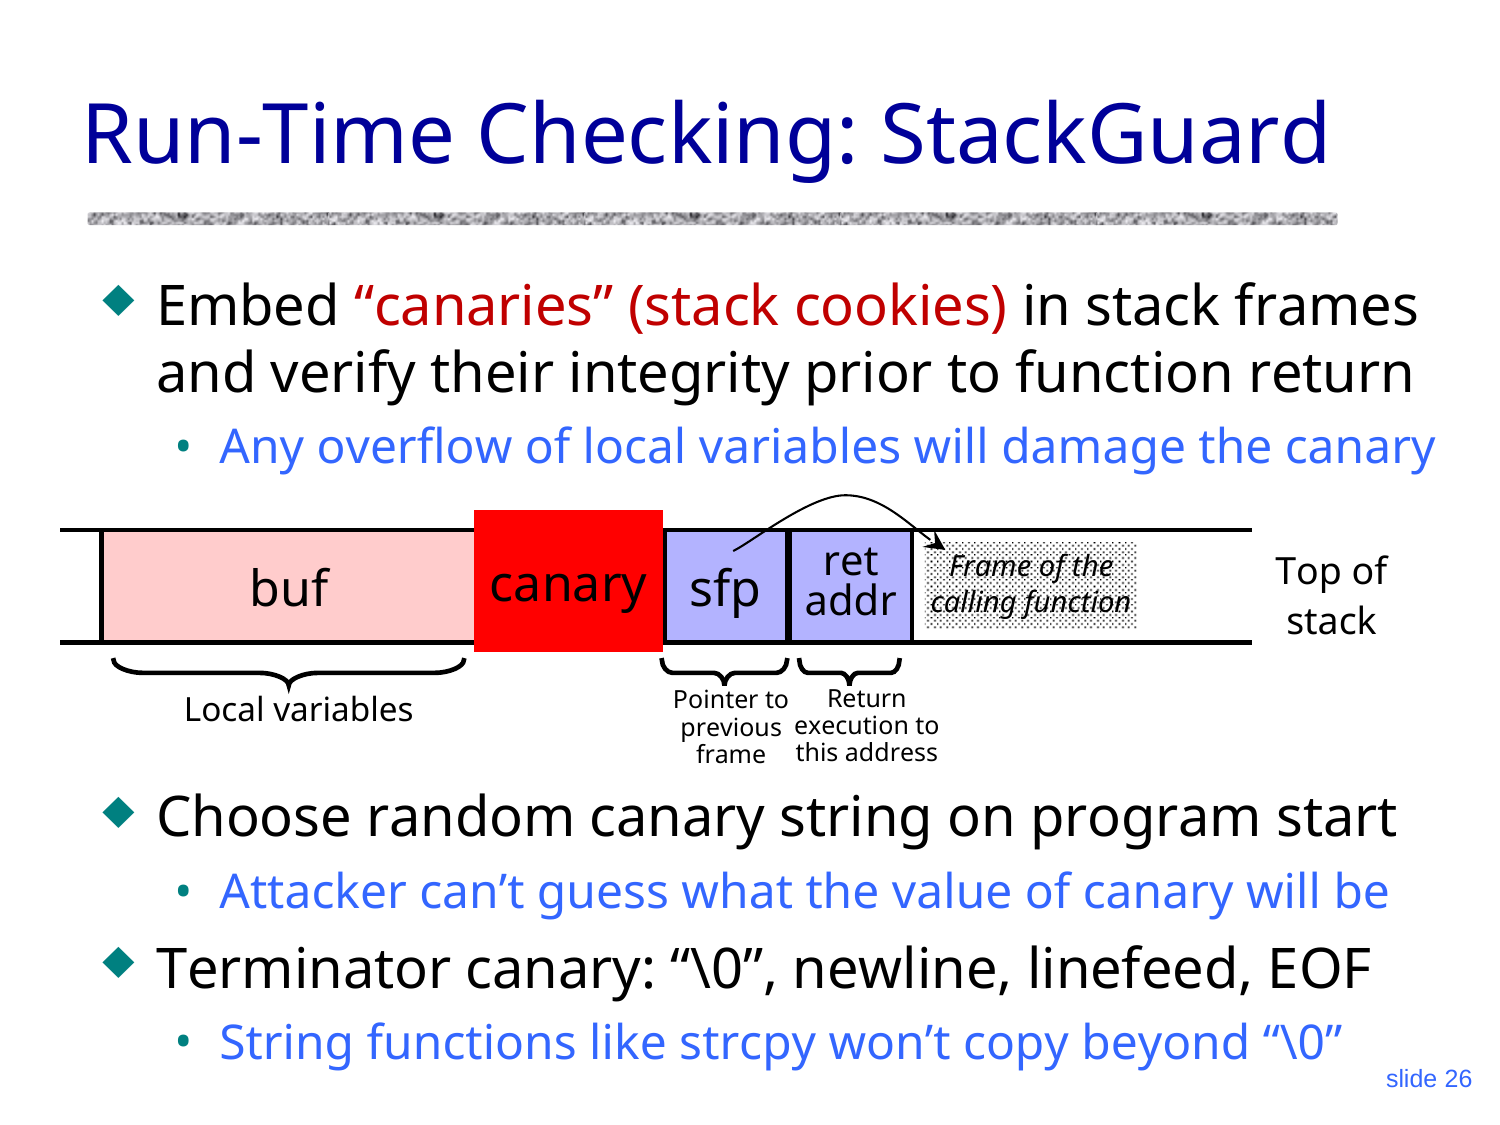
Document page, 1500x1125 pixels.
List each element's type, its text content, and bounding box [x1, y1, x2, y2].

text_box Frame of the calling function [924, 542, 1138, 630]
text_box Pointer to previous frame [625, 684, 805, 776]
text_box sfp [664, 529, 787, 643]
text_box canary [476, 512, 662, 650]
title Run-Time Checking: StackGuard [66, 37, 1418, 188]
text_box Top of stack [1236, 544, 1403, 651]
picture [87, 212, 1338, 226]
text_box buf [101, 529, 476, 643]
list Embed “canaries” (stack cookies) in stack frames and verify their integrity prior to function return Any overflow of local variables will damage the canary Choose random canary string on program start Attacker can’t guess what the value of canary will be Terminator canary: “\0”, newline, linefeed, EOF String functions like strcpy won’t copy beyond “\0” [87, 262, 1463, 1101]
text_box slide <number> [1463, 1025, 1488, 1101]
text_box Return execution to this address [741, 683, 955, 774]
text_box ret addr [789, 529, 912, 643]
text_box Local variables [129, 685, 429, 737]
